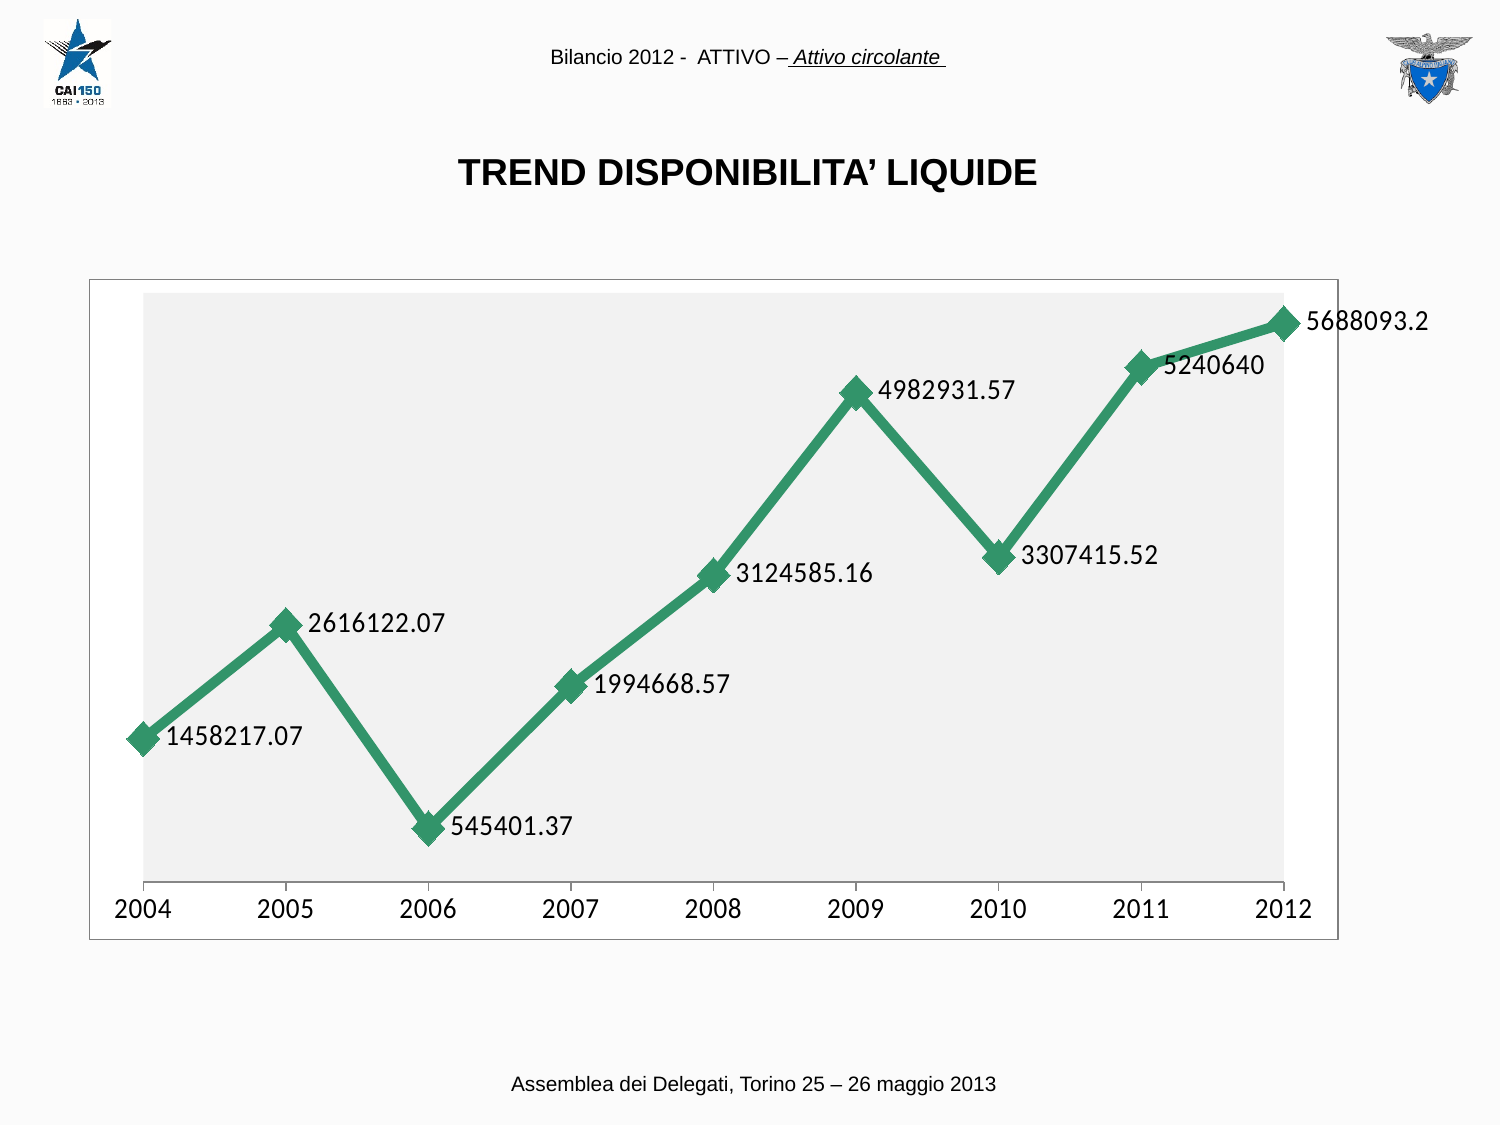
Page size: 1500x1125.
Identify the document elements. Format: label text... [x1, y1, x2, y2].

text_box Assemblea dei Delegati, Torino 25 – 26 maggio 2013 [269, 1062, 1239, 1105]
picture [43, 19, 112, 108]
picture [1382, 29, 1477, 112]
text_box TREND DISPONIBILITA’ LIQUIDE [258, 141, 1238, 182]
text_box Bilancio 2012 - ATTIVO – Attivo circolante [513, 36, 983, 77]
chart [88, 278, 1430, 941]
